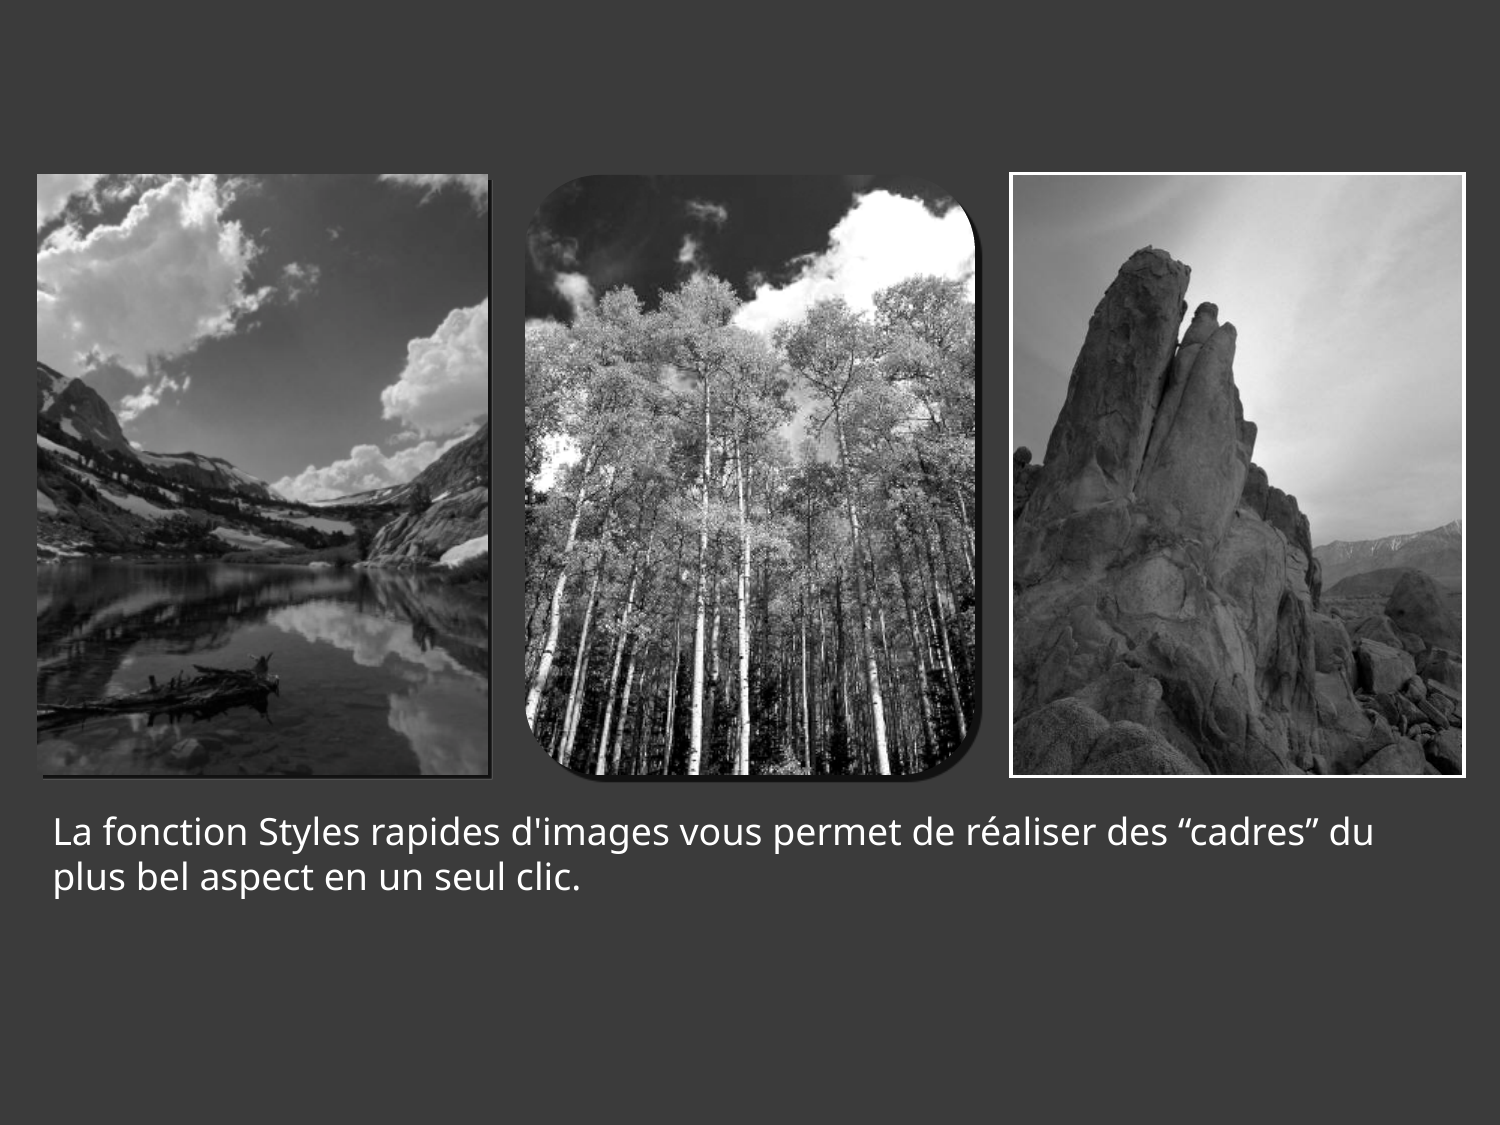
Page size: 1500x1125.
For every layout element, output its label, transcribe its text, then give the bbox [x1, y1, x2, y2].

text_box [524, 174, 975, 775]
picture [1012, 174, 1463, 775]
list La fonction Styles rapides d'images vous permet de réaliser des “cadres” du plus bel aspect en un seul clic. [37, 800, 1450, 1088]
picture [37, 174, 488, 775]
